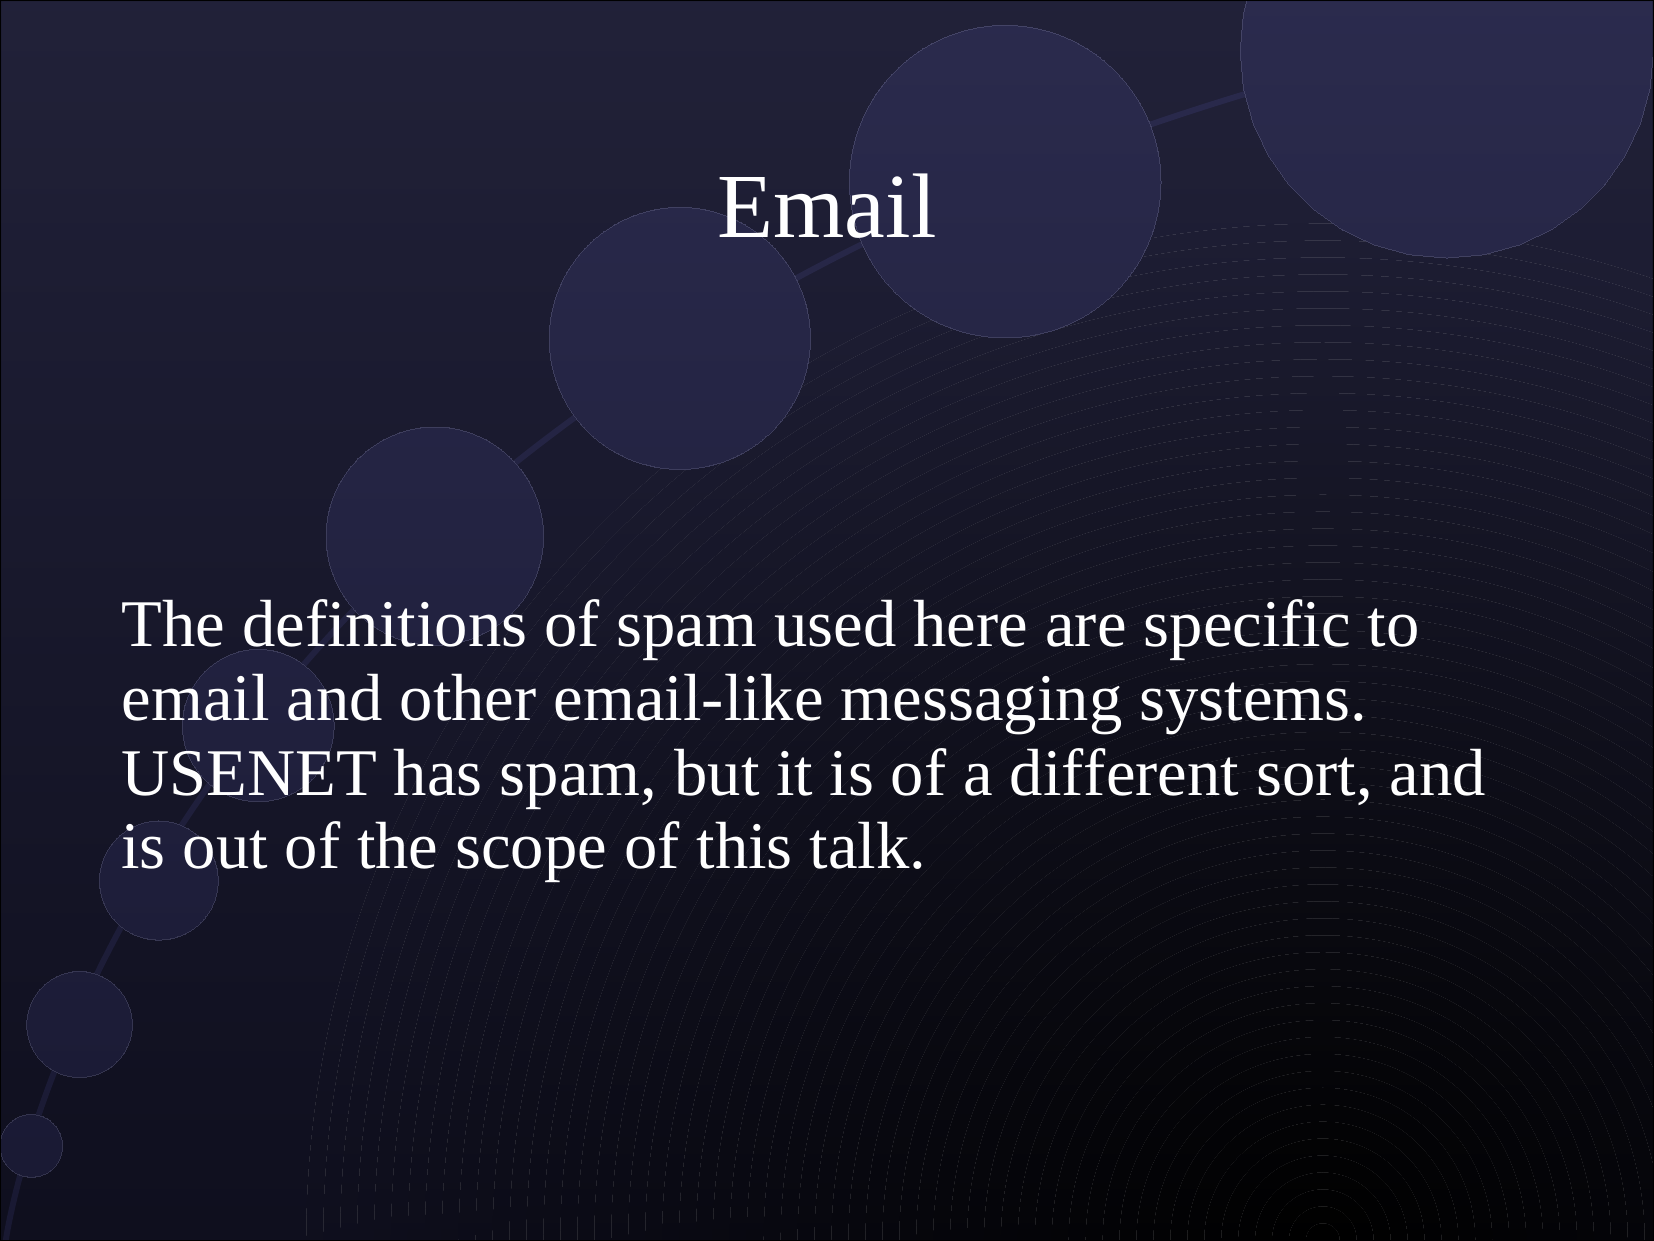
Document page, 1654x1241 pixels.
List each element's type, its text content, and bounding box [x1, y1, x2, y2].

title Email [121, 102, 1534, 311]
subtitle The definitions of spam used here are specific to email and other email-like messaging systems. USENET has spam, but it is of a different sort, and is out of the scope of this talk. [121, 344, 1534, 1127]
